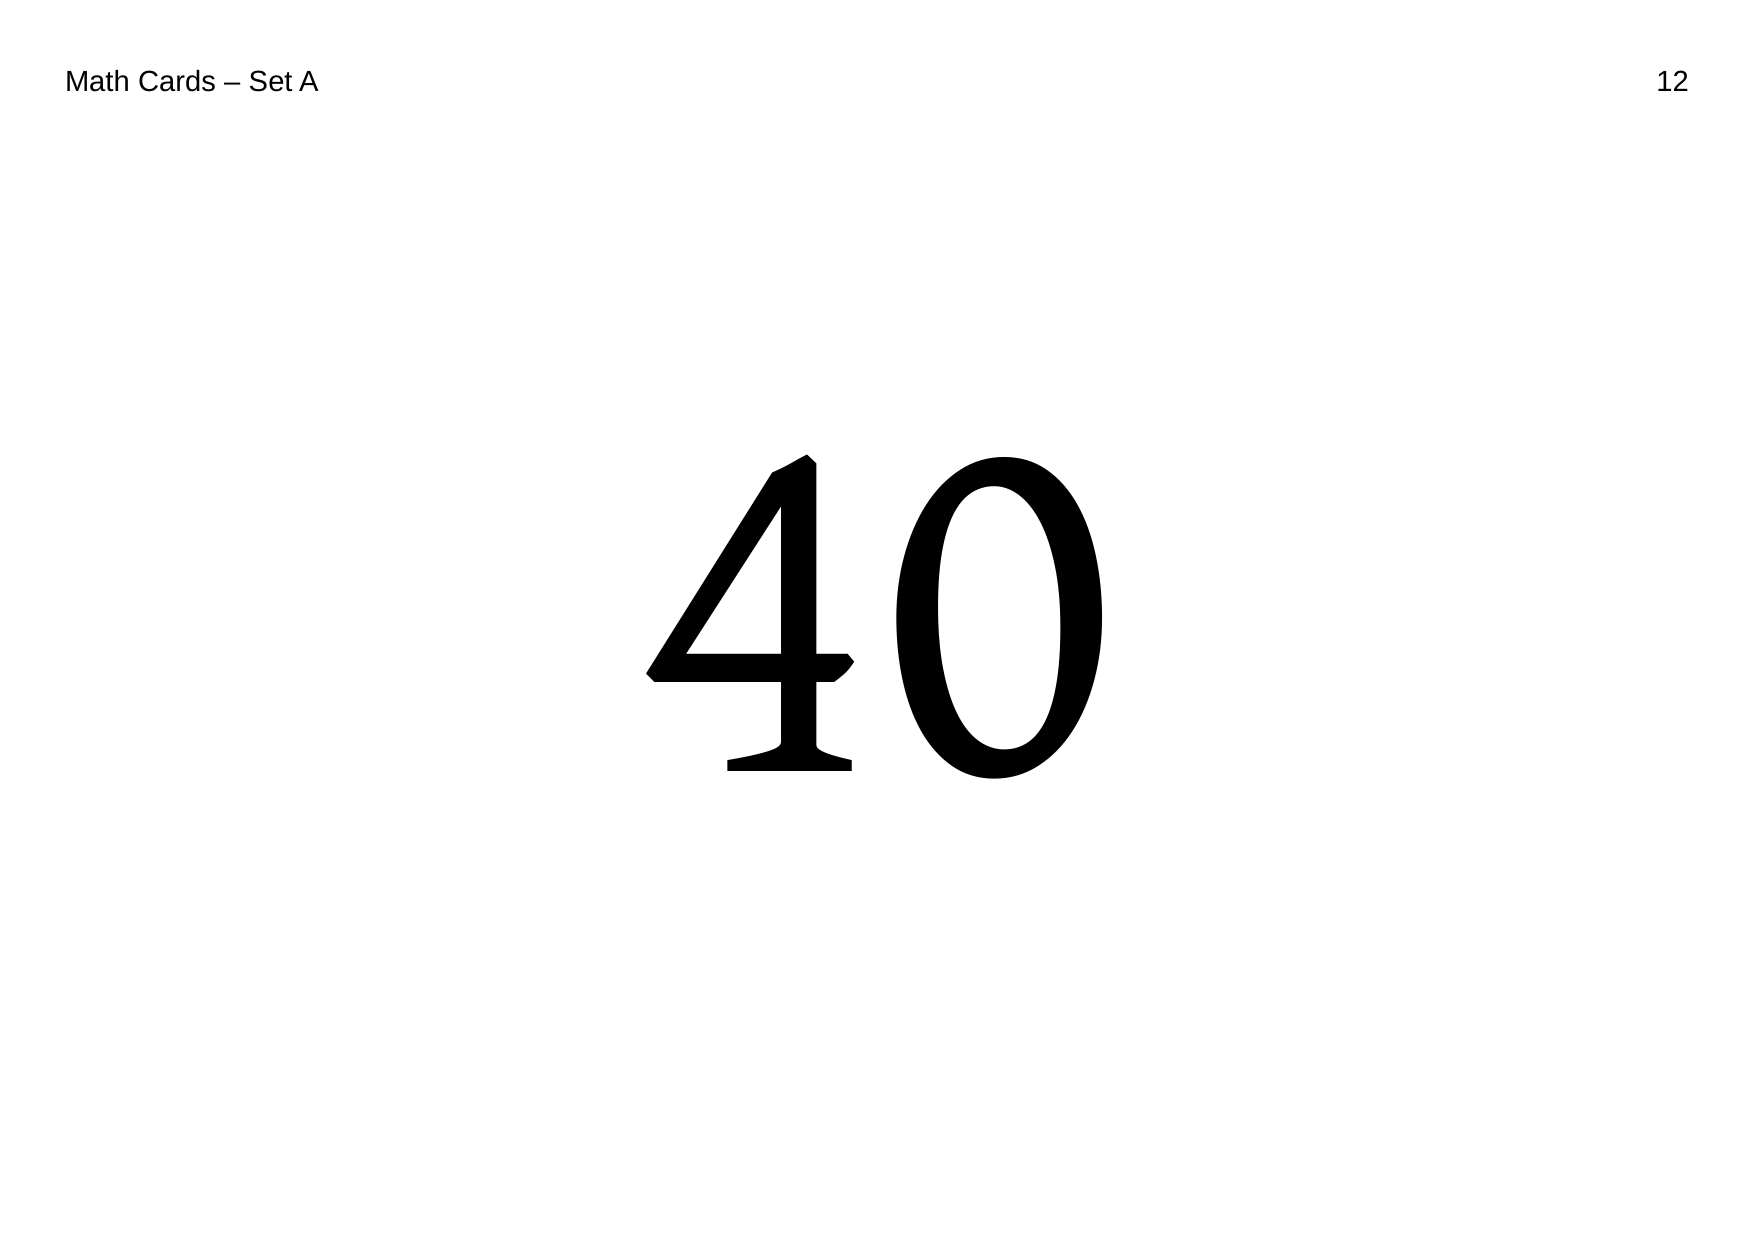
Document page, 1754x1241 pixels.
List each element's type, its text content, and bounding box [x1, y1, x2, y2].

text_box 12 [1650, 59, 1695, 104]
text_box 40 [626, 318, 1128, 922]
text_box Math Cards – Set A [59, 59, 326, 104]
